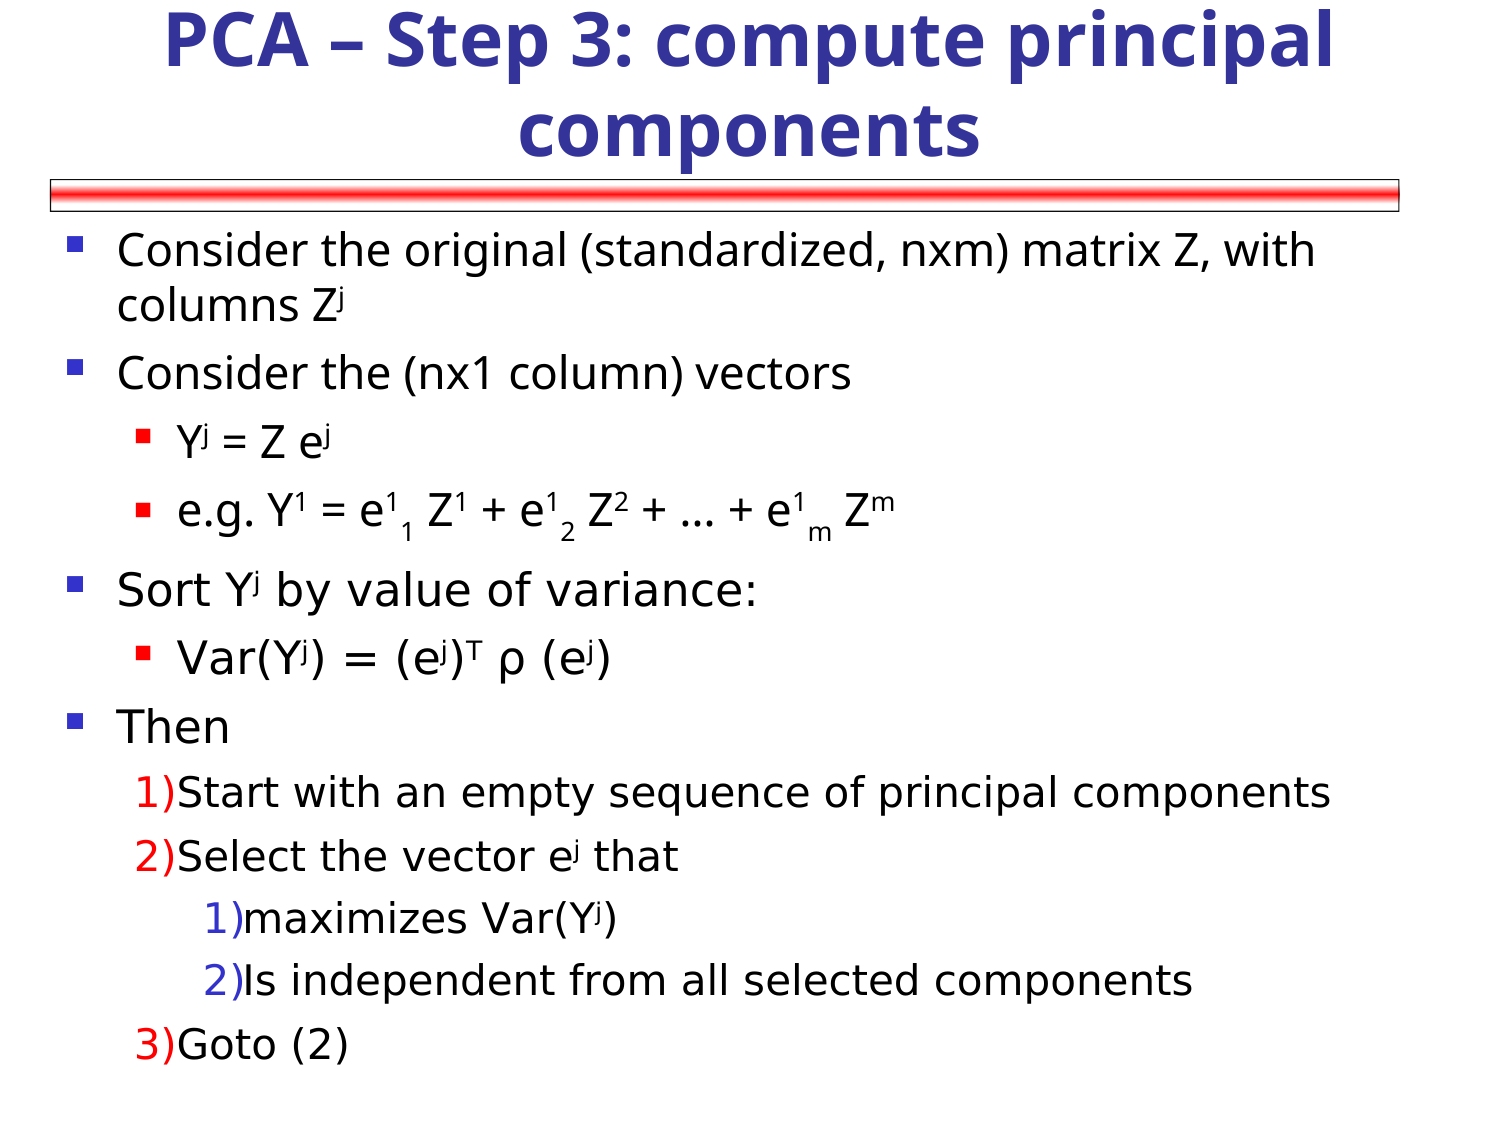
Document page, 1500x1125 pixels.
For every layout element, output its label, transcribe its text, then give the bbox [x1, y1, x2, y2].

list Consider the original (standardized, nxm) matrix Z, with columns Zj Consider the (nx1 column) vectors Yj = Z ej e.g. Y1 = e11 Z1 + e12 Z2 + … + e1m Zm Sort Yj by value of variance: Var(Yj) = (ej)T ρ (ej) Then Start with an empty sequence of principal components Select the vector ej that maximizes Var(Yj) Is independent from all selected components Goto (2) [49, 212, 1425, 1081]
title PCA – Step 3: compute principal components [0, 0, 1500, 180]
